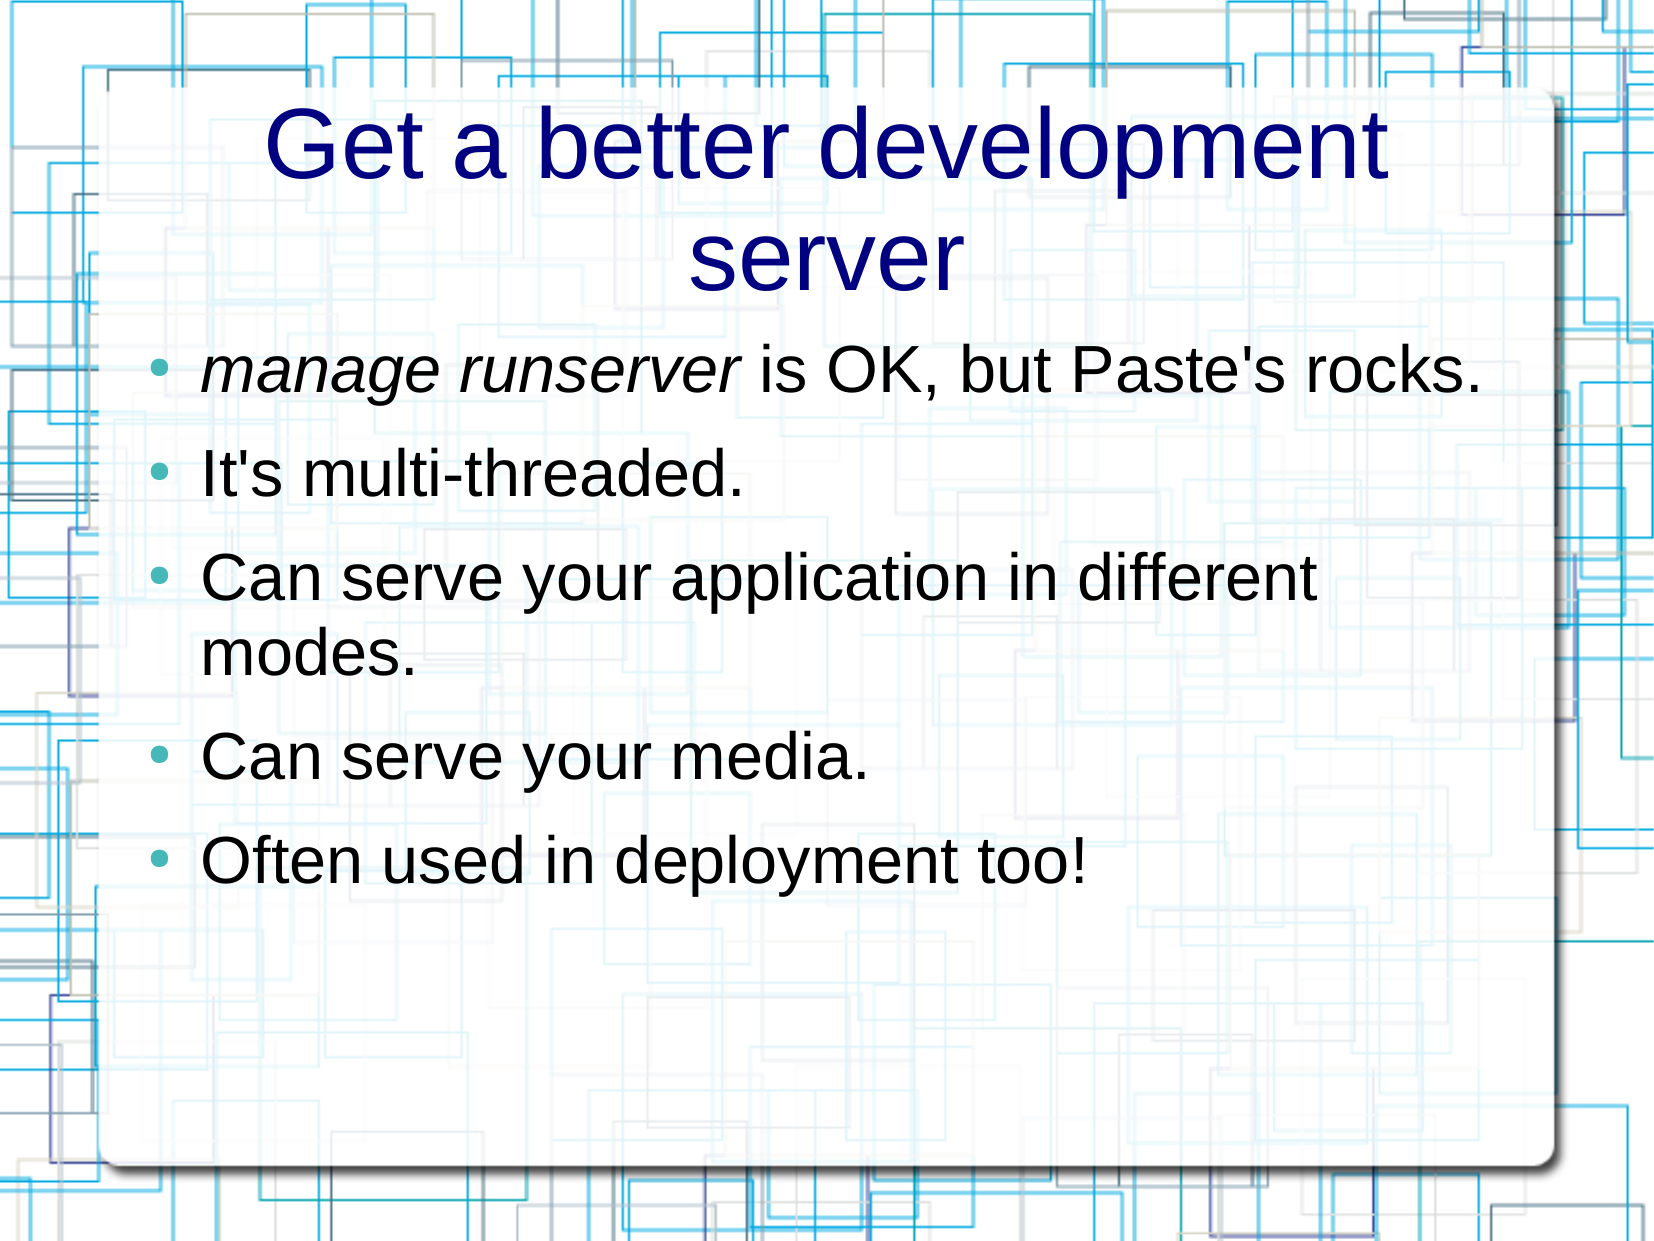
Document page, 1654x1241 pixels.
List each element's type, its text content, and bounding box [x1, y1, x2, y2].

picture [0, 0, 1654, 1241]
title Get a better development server [118, 88, 1536, 312]
list manage runserver is OK, but Paste's rocks. It's multi-threaded. Can serve your application in different modes. Can serve your media. Often used in deployment too! [129, 331, 1524, 1136]
